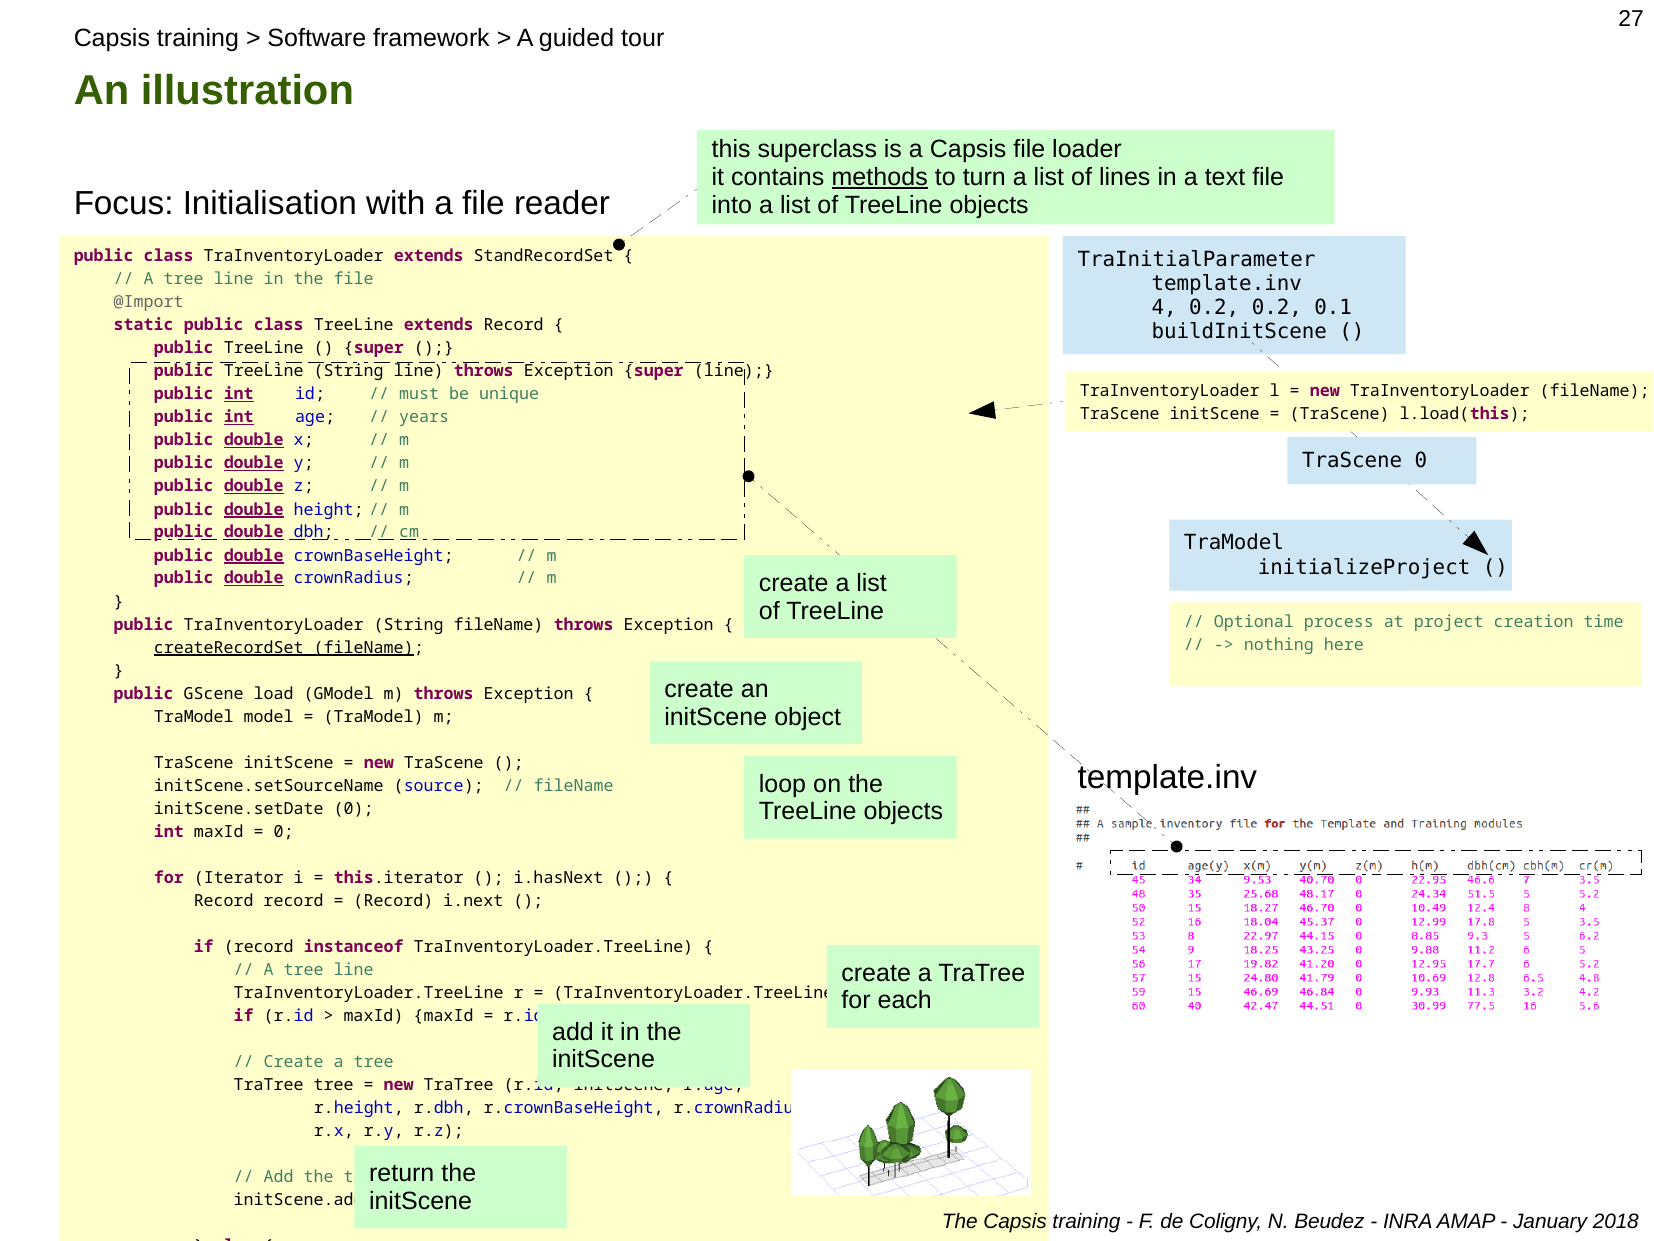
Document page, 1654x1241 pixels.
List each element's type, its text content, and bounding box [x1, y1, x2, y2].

text_box TraInitialParameter template.inv 4, 0.2, 0.2, 0.1 buildInitScene () [1062, 236, 1406, 355]
text_box TraModel initializeProject () [1169, 519, 1512, 591]
text_box An illustration [59, 59, 1016, 121]
text_box create a list of TreeLine [744, 555, 957, 638]
text_box create a TraTree for each [826, 944, 1040, 1028]
text_box public class TraInventoryLoader extends StandRecordSet { // A tree line in the file @Import static public class TreeLine extends Record { public TreeLine () {super ();} public TreeLine (String line) throws Exception {super (line);} public int id; // must be unique public int age; // years public double x; // m public double y; // m public double z; // m public double height; // m public double dbh; // cm public double crownBaseHeight; // m public double crownRadius; // m } public TraInventoryLoader (String fileName) throws Exception { createRecordSet (fileName); } public GScene load (GModel m) throws Exception { TraModel model = (TraModel) m; TraScene initScene = new TraScene (); initScene.setSourceName (source); // fileName initScene.setDate (0); int maxId = 0; for (Iterator i = this.iterator (); i.hasNext ();) { Record record = (Record) i.next (); if (record instanceof TraInventoryLoader.TreeLine) { // A tree line TraInventoryLoader.TreeLine r = (TraInventoryLoader.TreeLine) record; if (r.id > maxId) {maxId = r.id;} // Create a tree TraTree tree = new TraTree (r.id, initScene, r.age, r.height, r.dbh, r.crownBaseHeight, r.crownRadius, r.x, r.y, r.z); // Add the tree in the scene initScene.addTree (tree); } else { throw new Exception ("Unrecognized record : "+record); } } return initScene; } } [59, 236, 1049, 1202]
text_box // Optional process at project creation time // -> nothing here [1169, 602, 1642, 677]
text_box return the initScene [354, 1145, 567, 1202]
text_box template.inv [1062, 750, 1347, 804]
text_box The Capsis training - F. de Coligny, N. Beudez - INRA AMAP - January 2018 [0, 1202, 1654, 1241]
picture [791, 1070, 1031, 1196]
text_box Focus: Initialisation with a file reader [59, 177, 1099, 230]
text_box loop on the TreeLine objects [744, 755, 957, 839]
text_box TraInventoryLoader l = new TraInventoryLoader (fileName); TraScene initScene = (TraScene) l.load(this); [1064, 370, 1654, 426]
text_box create an initScene object [649, 661, 863, 745]
text_box TraScene 0 [1287, 437, 1477, 485]
text_box this superclass is a Capsis file loader it contains methods to turn a list of lines in a text file into a list of TreeLine objects [696, 129, 1335, 225]
text_box add it in the initScene [537, 1003, 751, 1087]
text_box Capsis training > Software framework > A guided tour [59, 16, 1004, 59]
picture [1074, 803, 1615, 1016]
